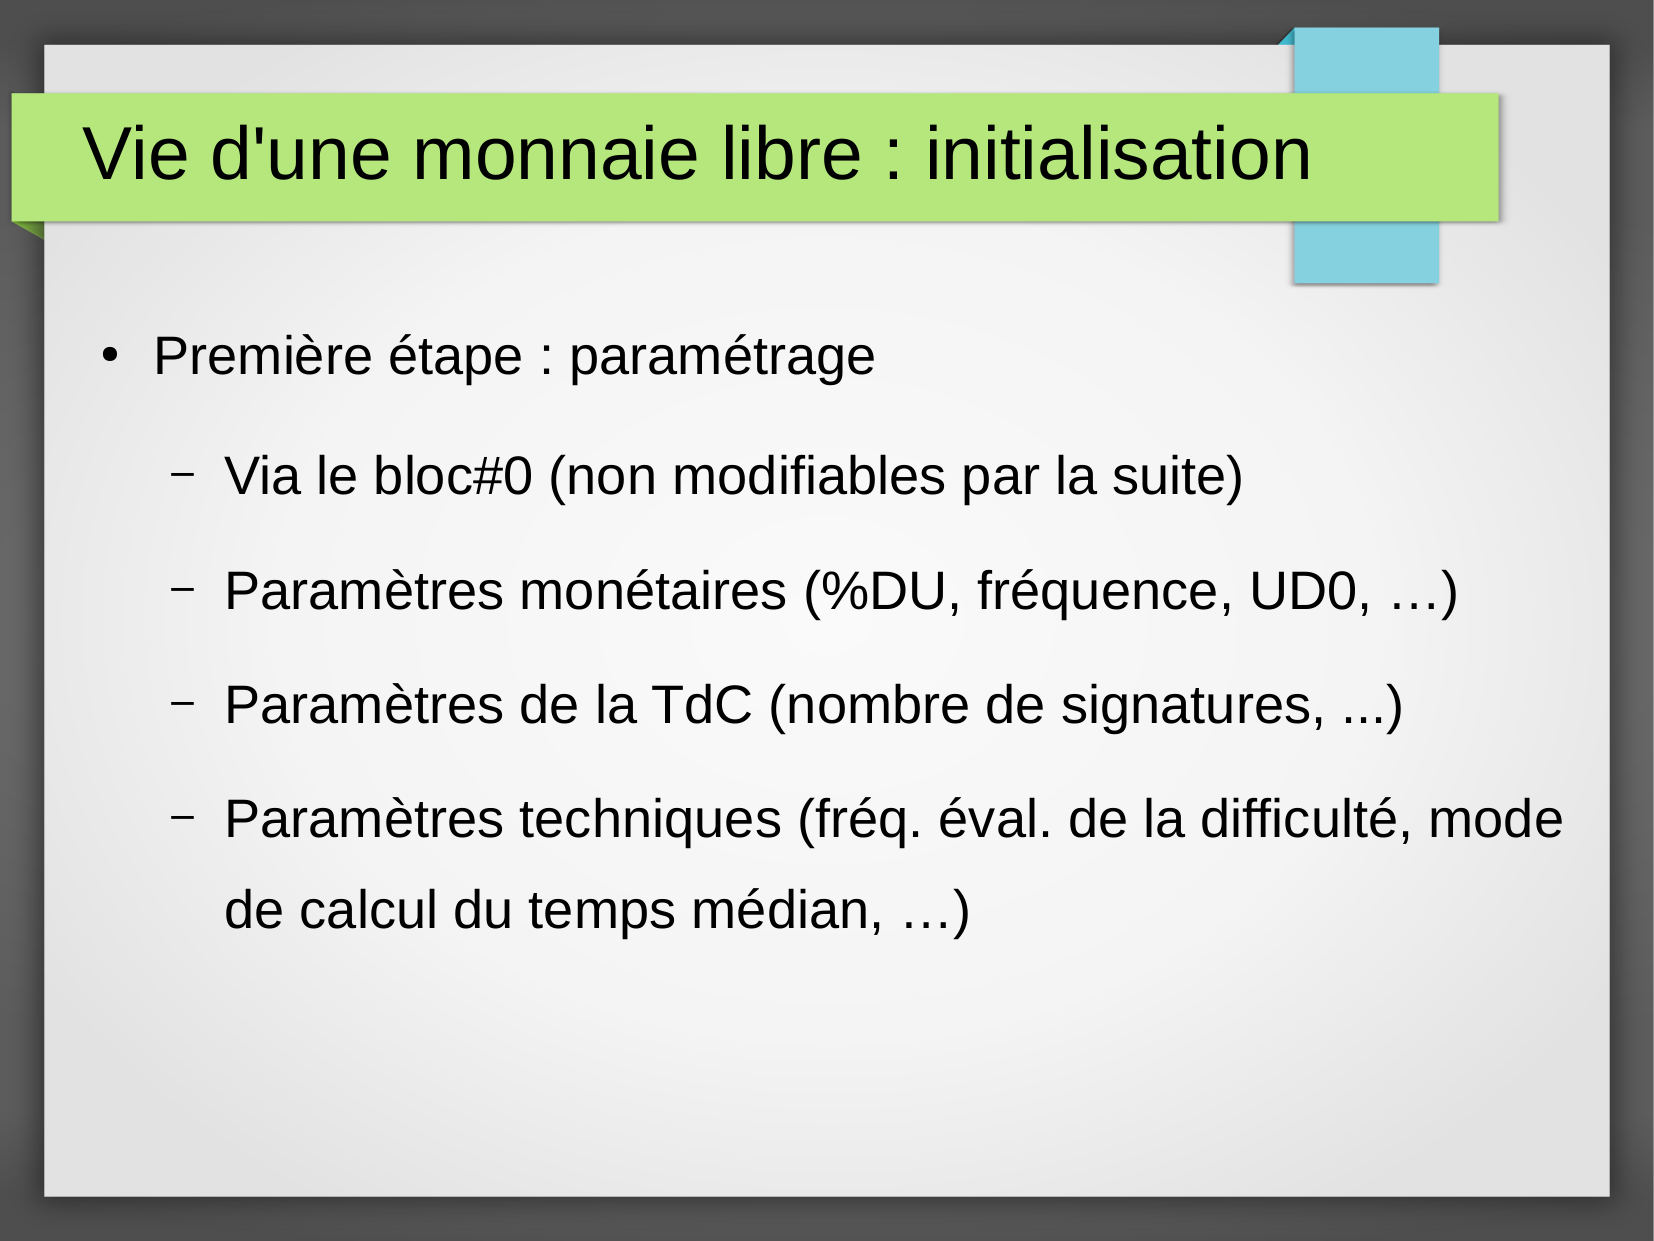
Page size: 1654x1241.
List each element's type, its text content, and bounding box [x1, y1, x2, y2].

title Vie d'une monnaie libre : initialisation [82, 94, 1477, 213]
list Première étape : paramétrage Via le bloc#0 (non modifiables par la suite) Paramètres monétaires (%DU, fréquence, UD0, …) Paramètres de la TdC (nombre de signatures, ...) Paramètres techniques (fréq. éval. de la difficulté, mode de calcul du temps médian, …) [82, 295, 1571, 1015]
picture [0, 0, 1654, 1241]
